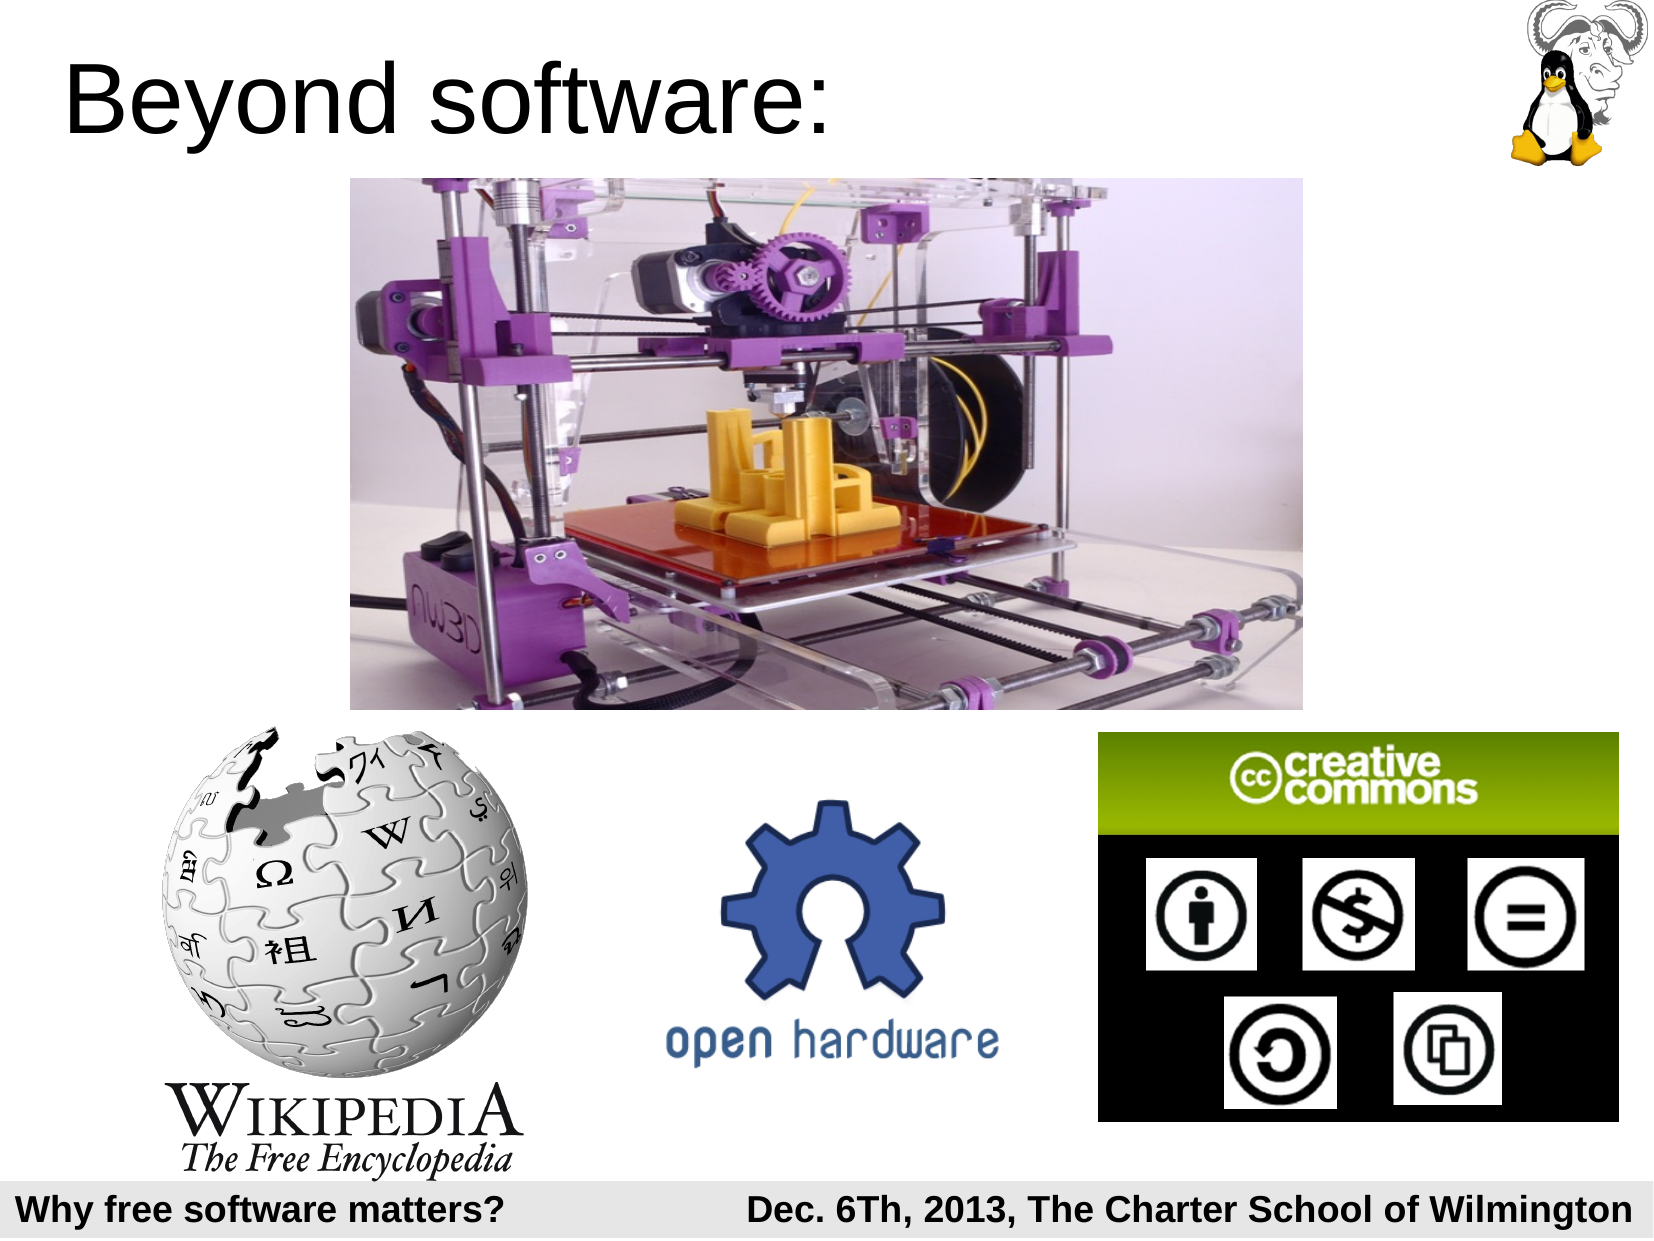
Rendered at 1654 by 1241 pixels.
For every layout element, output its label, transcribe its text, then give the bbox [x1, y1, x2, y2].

picture [158, 723, 532, 1182]
picture [350, 178, 1303, 710]
picture [1511, 0, 1648, 166]
text_box Beyond software: [47, 35, 1501, 163]
picture [649, 755, 1016, 1123]
picture [1098, 732, 1619, 1123]
text_box Why free software matters? Dec. 6Th, 2013, The Charter School of Wilmington [0, 1181, 1654, 1238]
